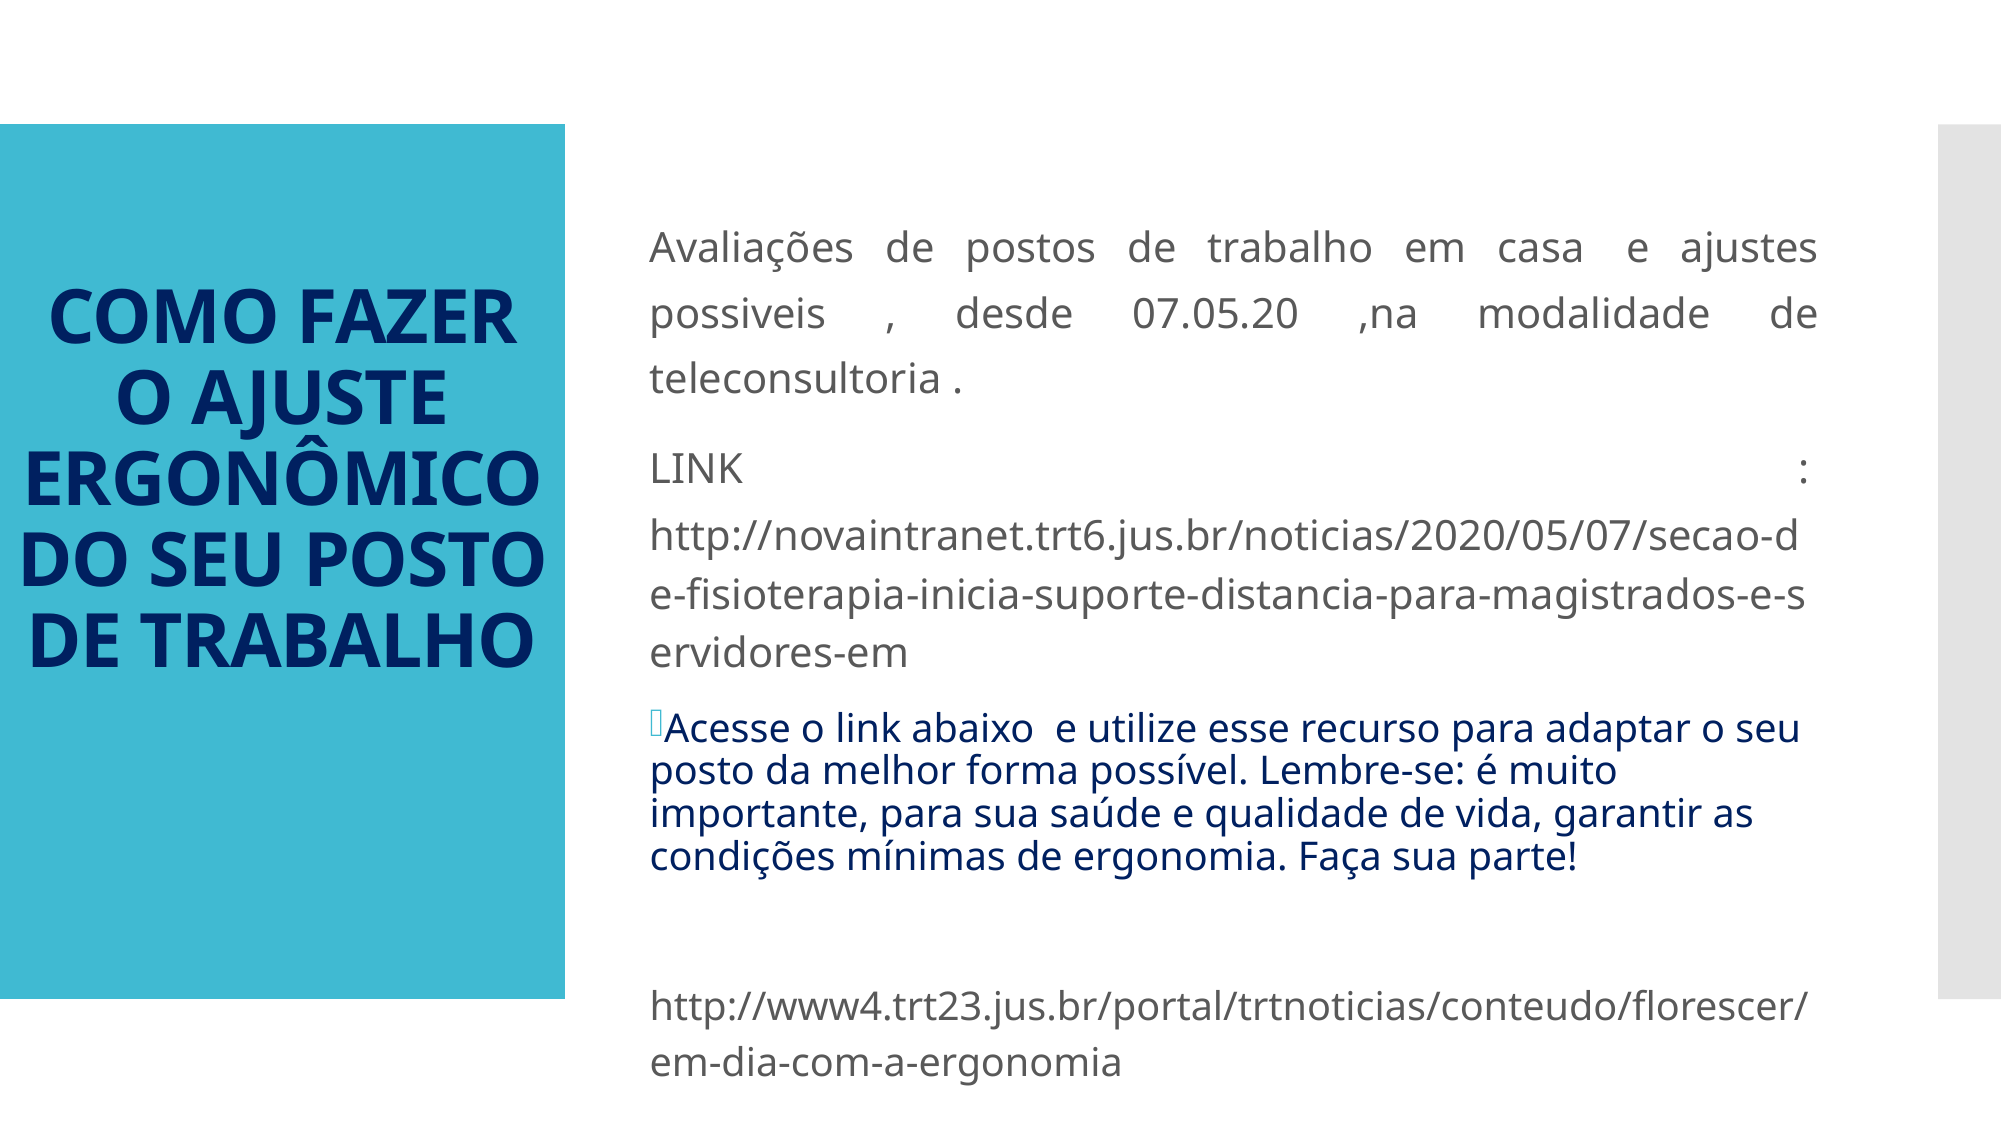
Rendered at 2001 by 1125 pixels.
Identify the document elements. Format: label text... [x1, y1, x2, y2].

list Avaliações de postos de trabalho em casa e ajustes possiveis , desde 07.05.20 ,na modalidade de teleconsultoria . LINK : http://novaintranet.trt6.jus.br/noticias/2020/05/07/secao-de-fisioterapia-inicia-suporte-distancia-para-magistrados-e-servidores-em Acesse o link abaixo e utilize esse recurso para adaptar o seu posto da melhor forma possível. Lembre-se: é muito importante, para sua saúde e qualidade de vida, garantir as condições mínimas de ergonomia. Faça sua parte! http://www4.trt23.jus.br/portal/trtnoticias/conteudo/florescer/em-dia-com-a-ergonomia [634, 141, 1835, 982]
title COMO FAZER O AJUSTE ERGONÔMICO DO SEU POSTO DE TRABALHO [0, 144, 565, 900]
